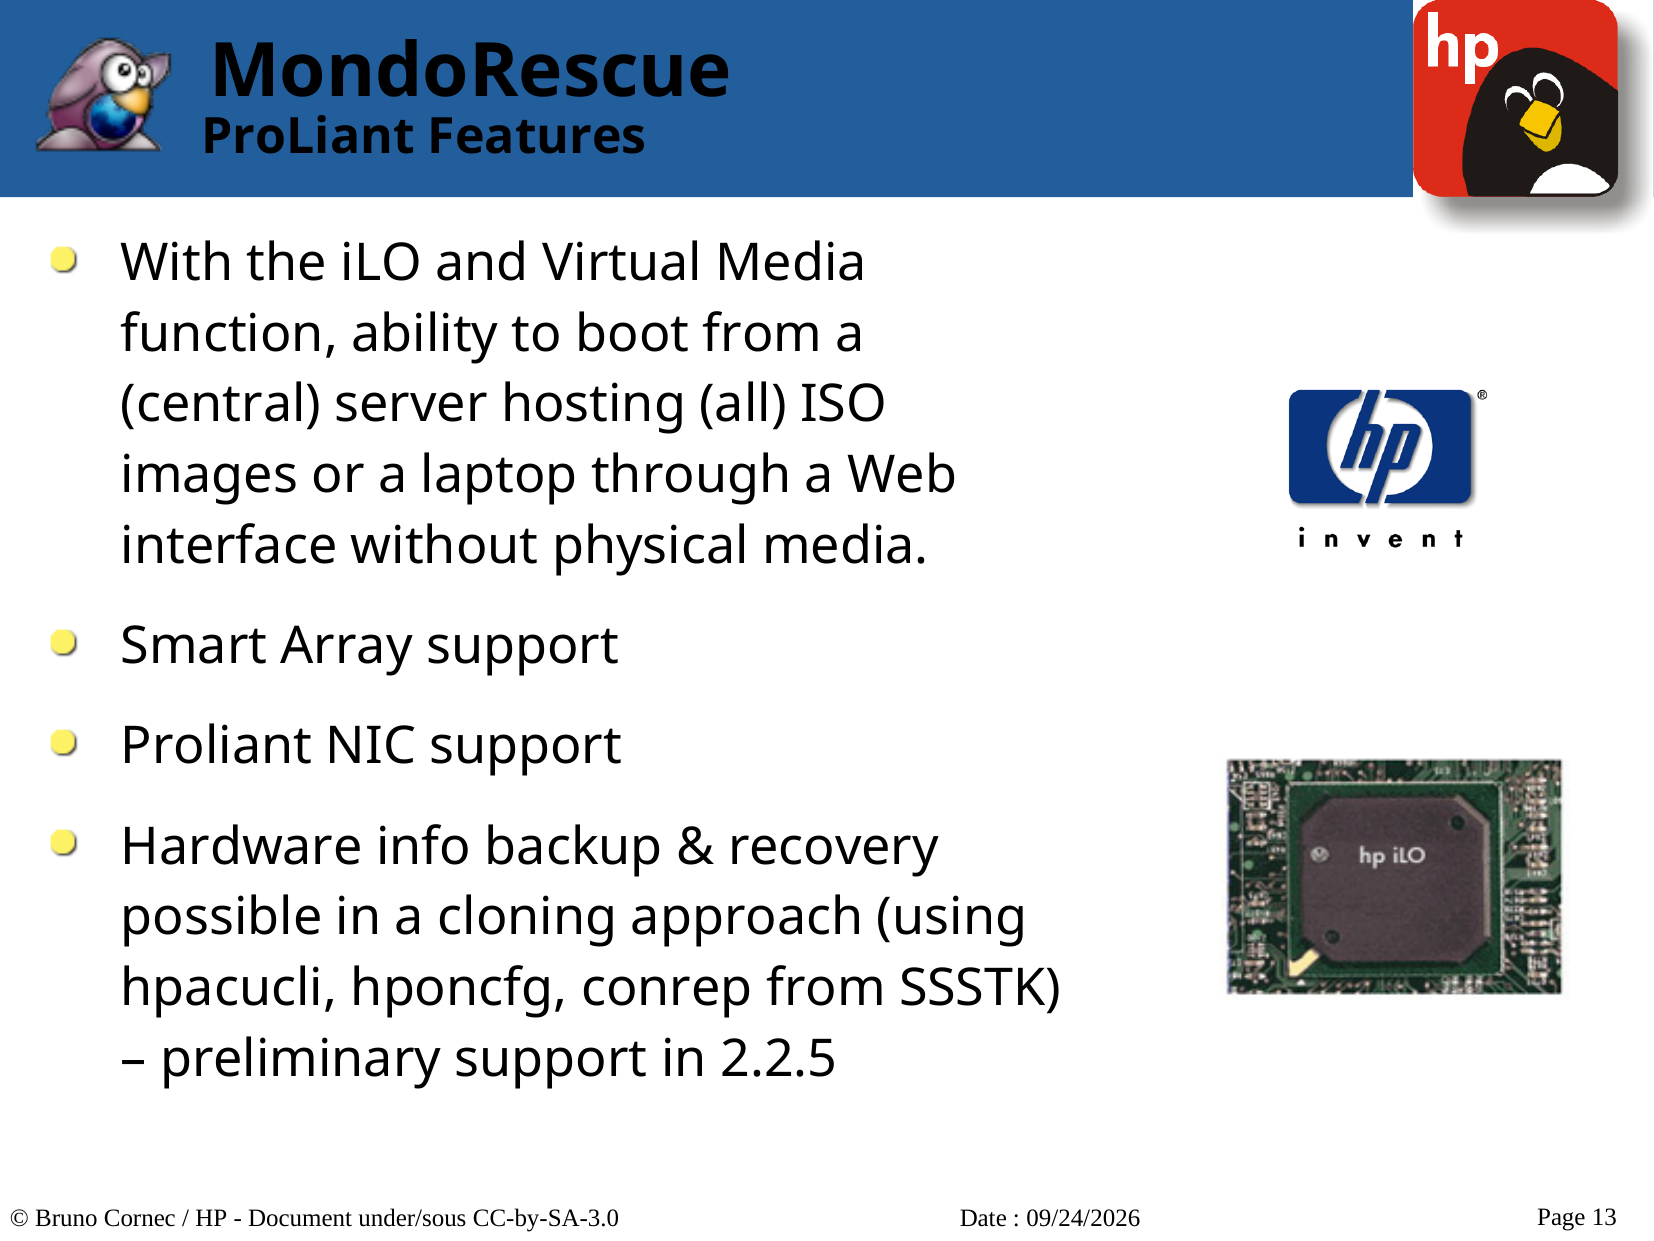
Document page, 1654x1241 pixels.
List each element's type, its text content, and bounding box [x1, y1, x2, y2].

list With the iLO and Virtual Media function, ability to boot from a (central) server hosting (all) ISO images or a laptop through a Web interface without physical media. Smart Array support Proliant NIC support Hardware info backup & recovery possible in a cloning approach (using hpacucli, hponcfg, conrep from SSSTK) – preliminary support in 2.2.5 [38, 224, 1077, 1165]
picture [1219, 699, 1574, 1057]
picture [1413, 0, 1654, 235]
picture [0, 0, 211, 199]
picture [1286, 383, 1489, 549]
title ProLiant Features [201, 32, 1191, 241]
